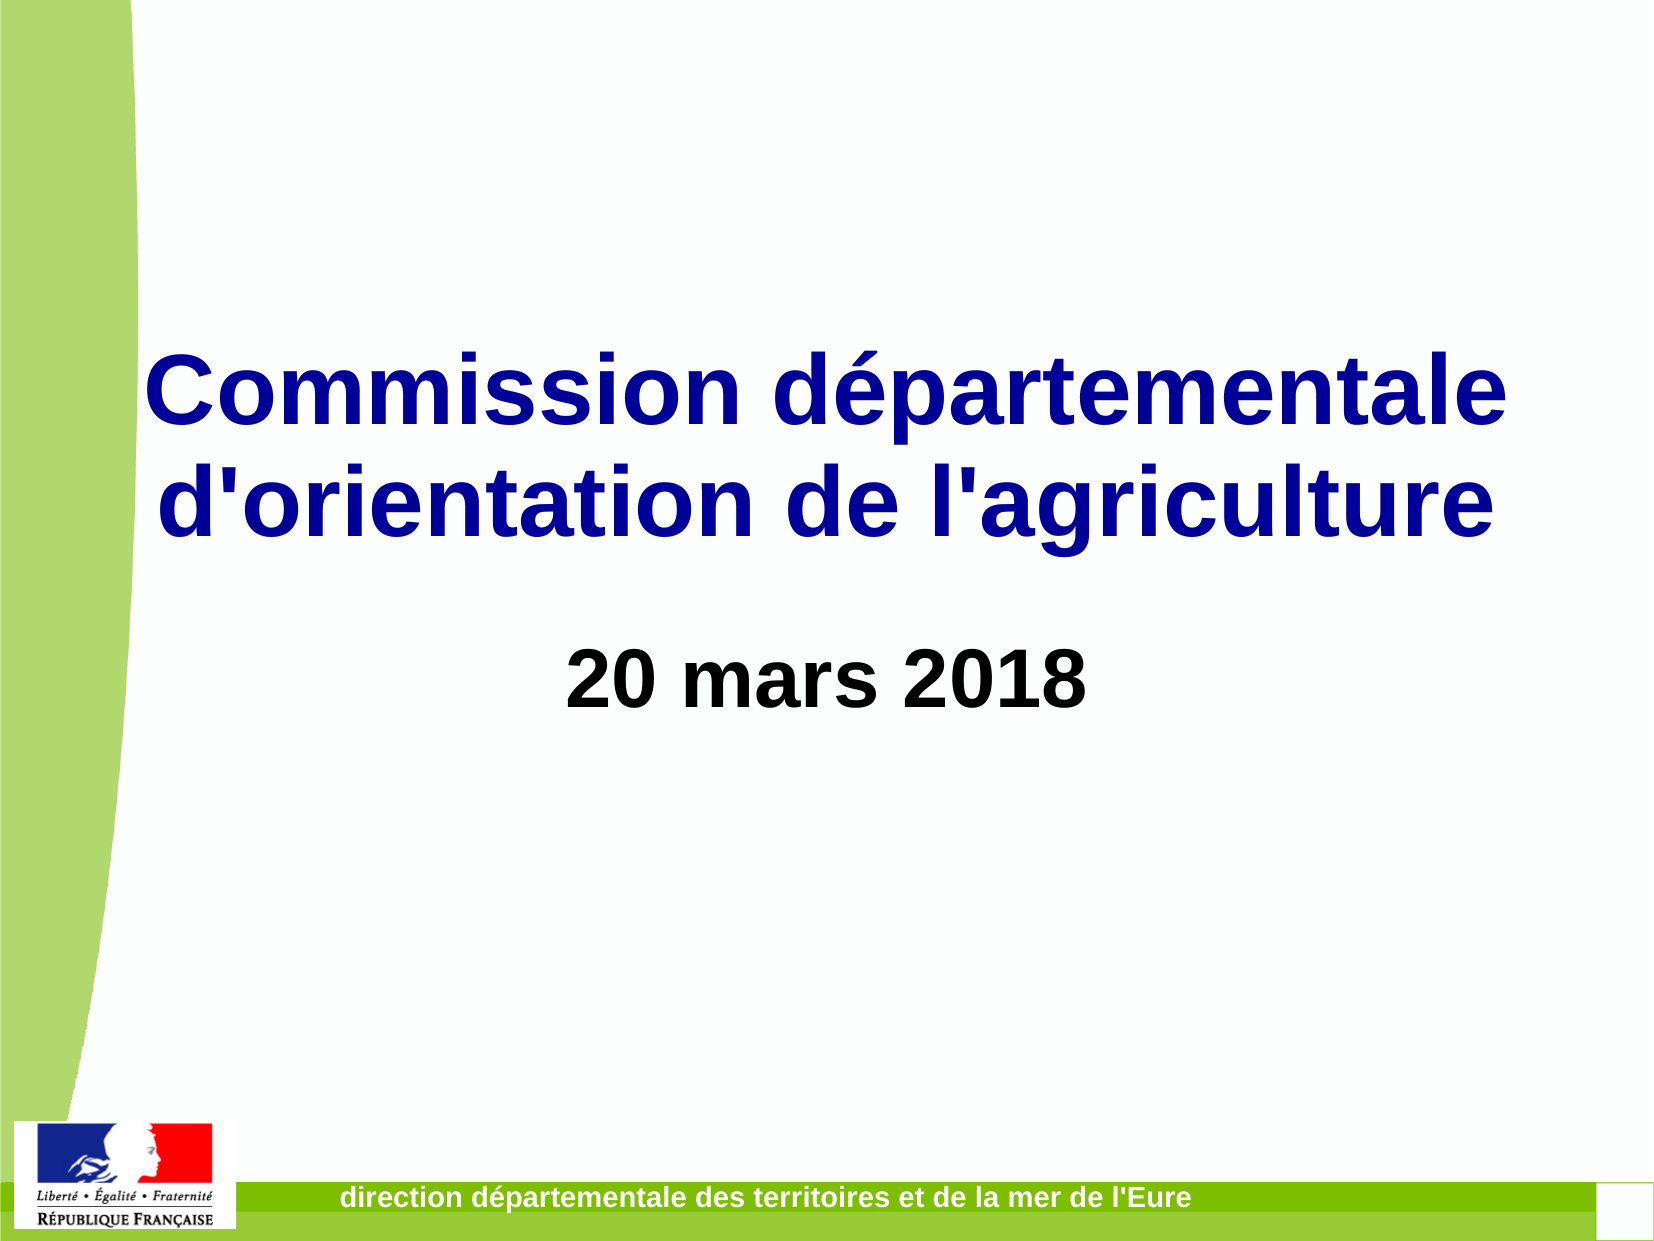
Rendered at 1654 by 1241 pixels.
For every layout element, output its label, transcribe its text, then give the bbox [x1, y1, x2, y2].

subtitle Commission départementale d'orientation de l'agriculture 20 mars 2018 [82, 49, 1571, 1010]
text_box [236, 1151, 1625, 1223]
picture [0, 0, 1654, 1241]
